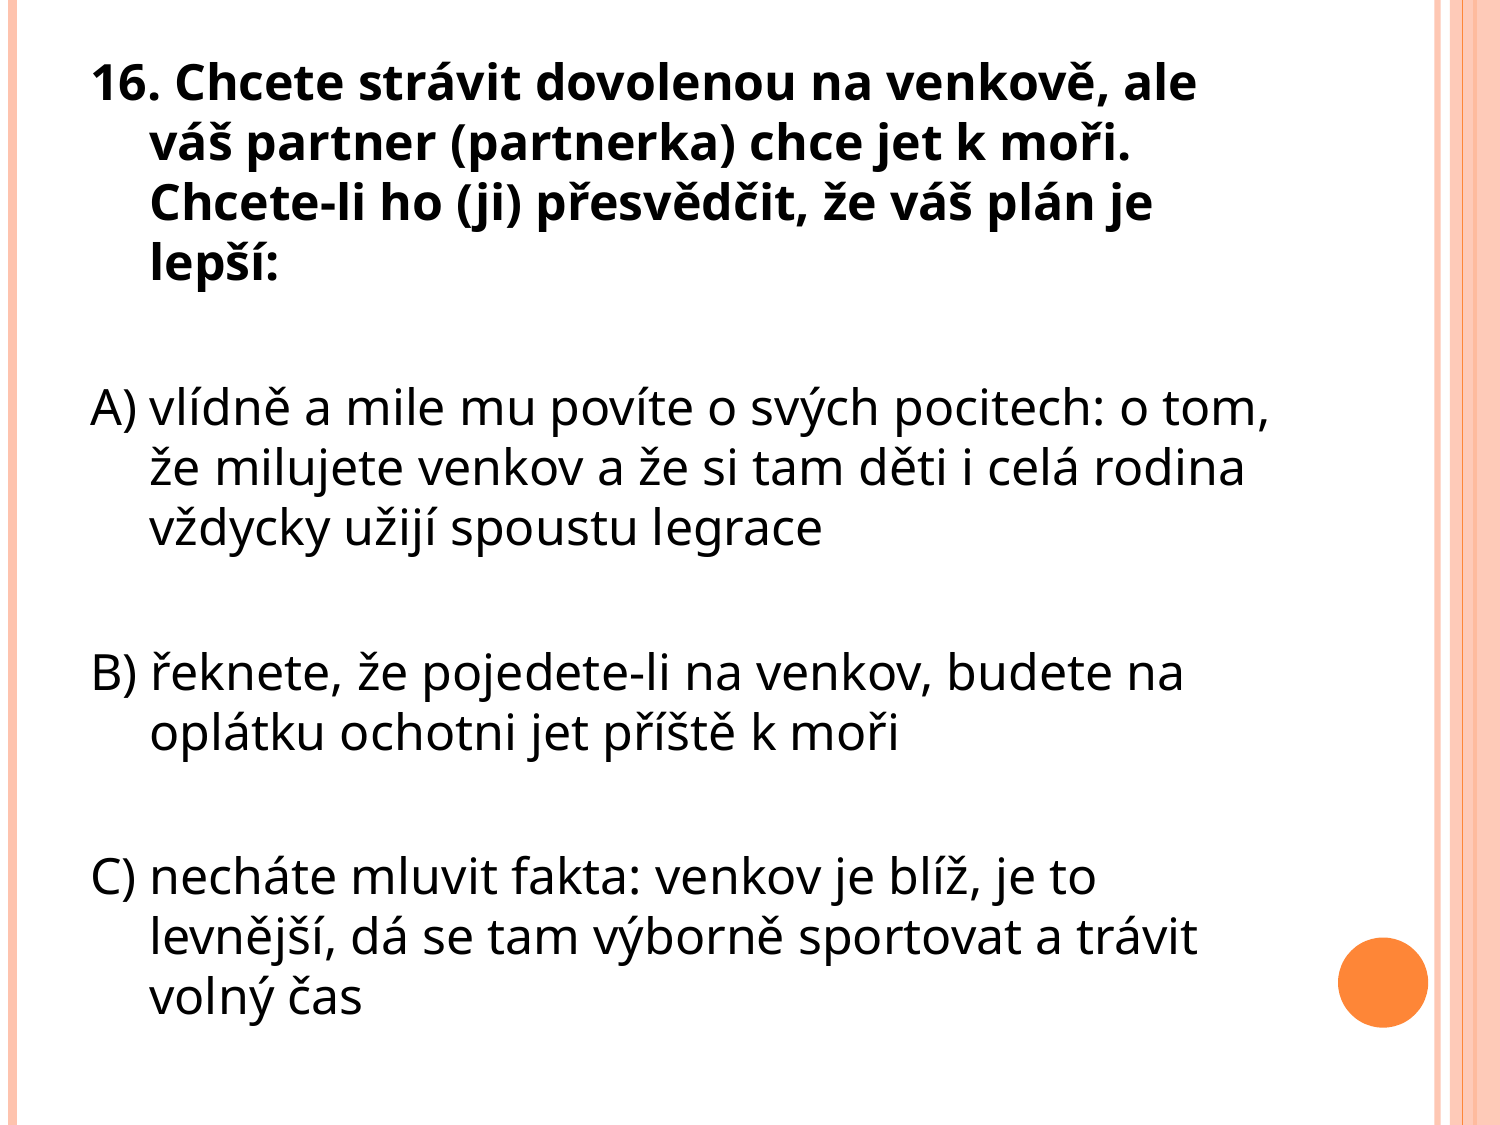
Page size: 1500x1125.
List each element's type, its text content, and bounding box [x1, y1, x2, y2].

list 16. Chcete strávit dovolenou na venkově, ale váš partner (partnerka) chce jet k moři. Chcete-li ho (ji) přesvědčit, že váš plán je lepší: A) vlídně a mile mu povíte o svých pocitech: o tom, že milujete venkov a že si tam děti i celá rodina vždycky užijí spoustu legrace B) řeknete, že pojedete-li na venkov, budete na oplátku ochotni jet příště k moři C) necháte mluvit fakta: venkov je blíž, je to levnější, dá se tam výborně sportovat a trávit volný čas [74, 42, 1300, 1063]
